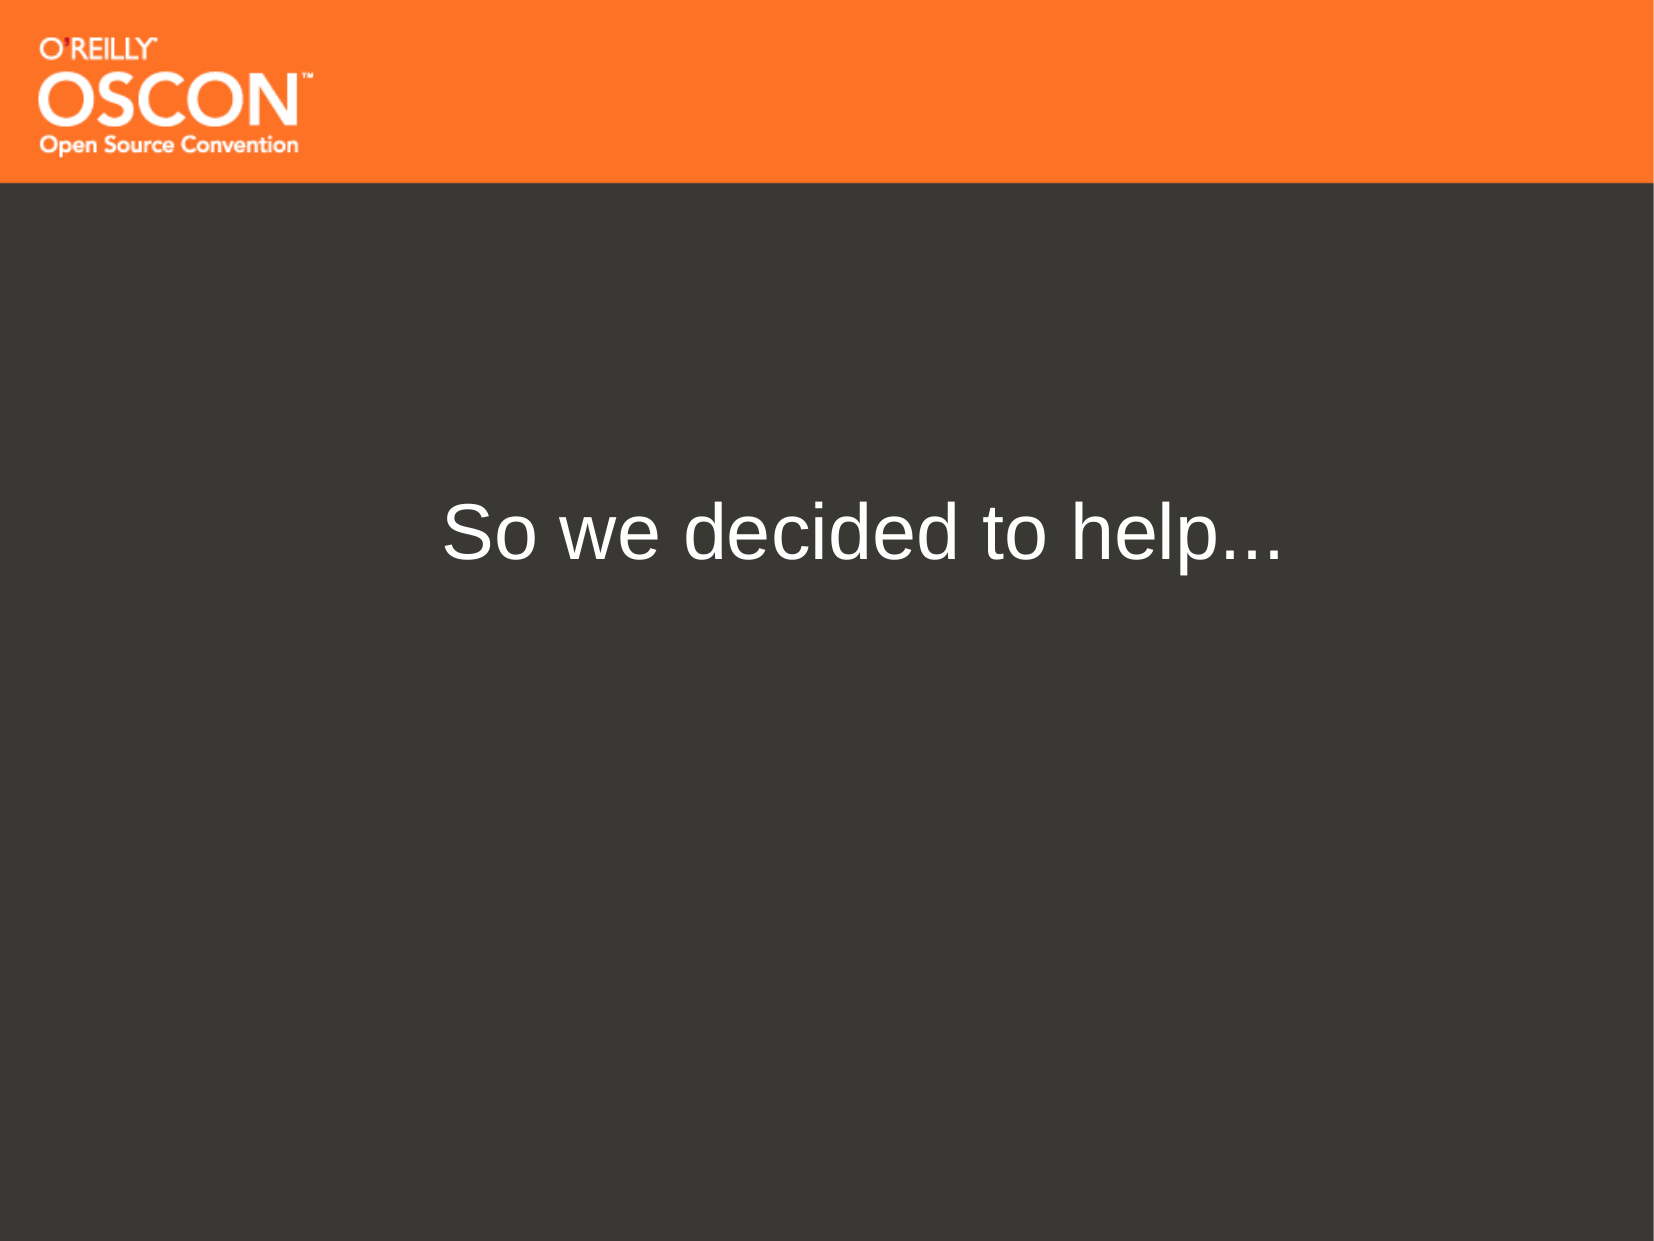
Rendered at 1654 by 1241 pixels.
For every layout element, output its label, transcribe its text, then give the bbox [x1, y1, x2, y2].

picture [0, 0, 1654, 1241]
list So we decided to help... [37, 219, 1628, 1218]
title [356, 31, 1624, 187]
